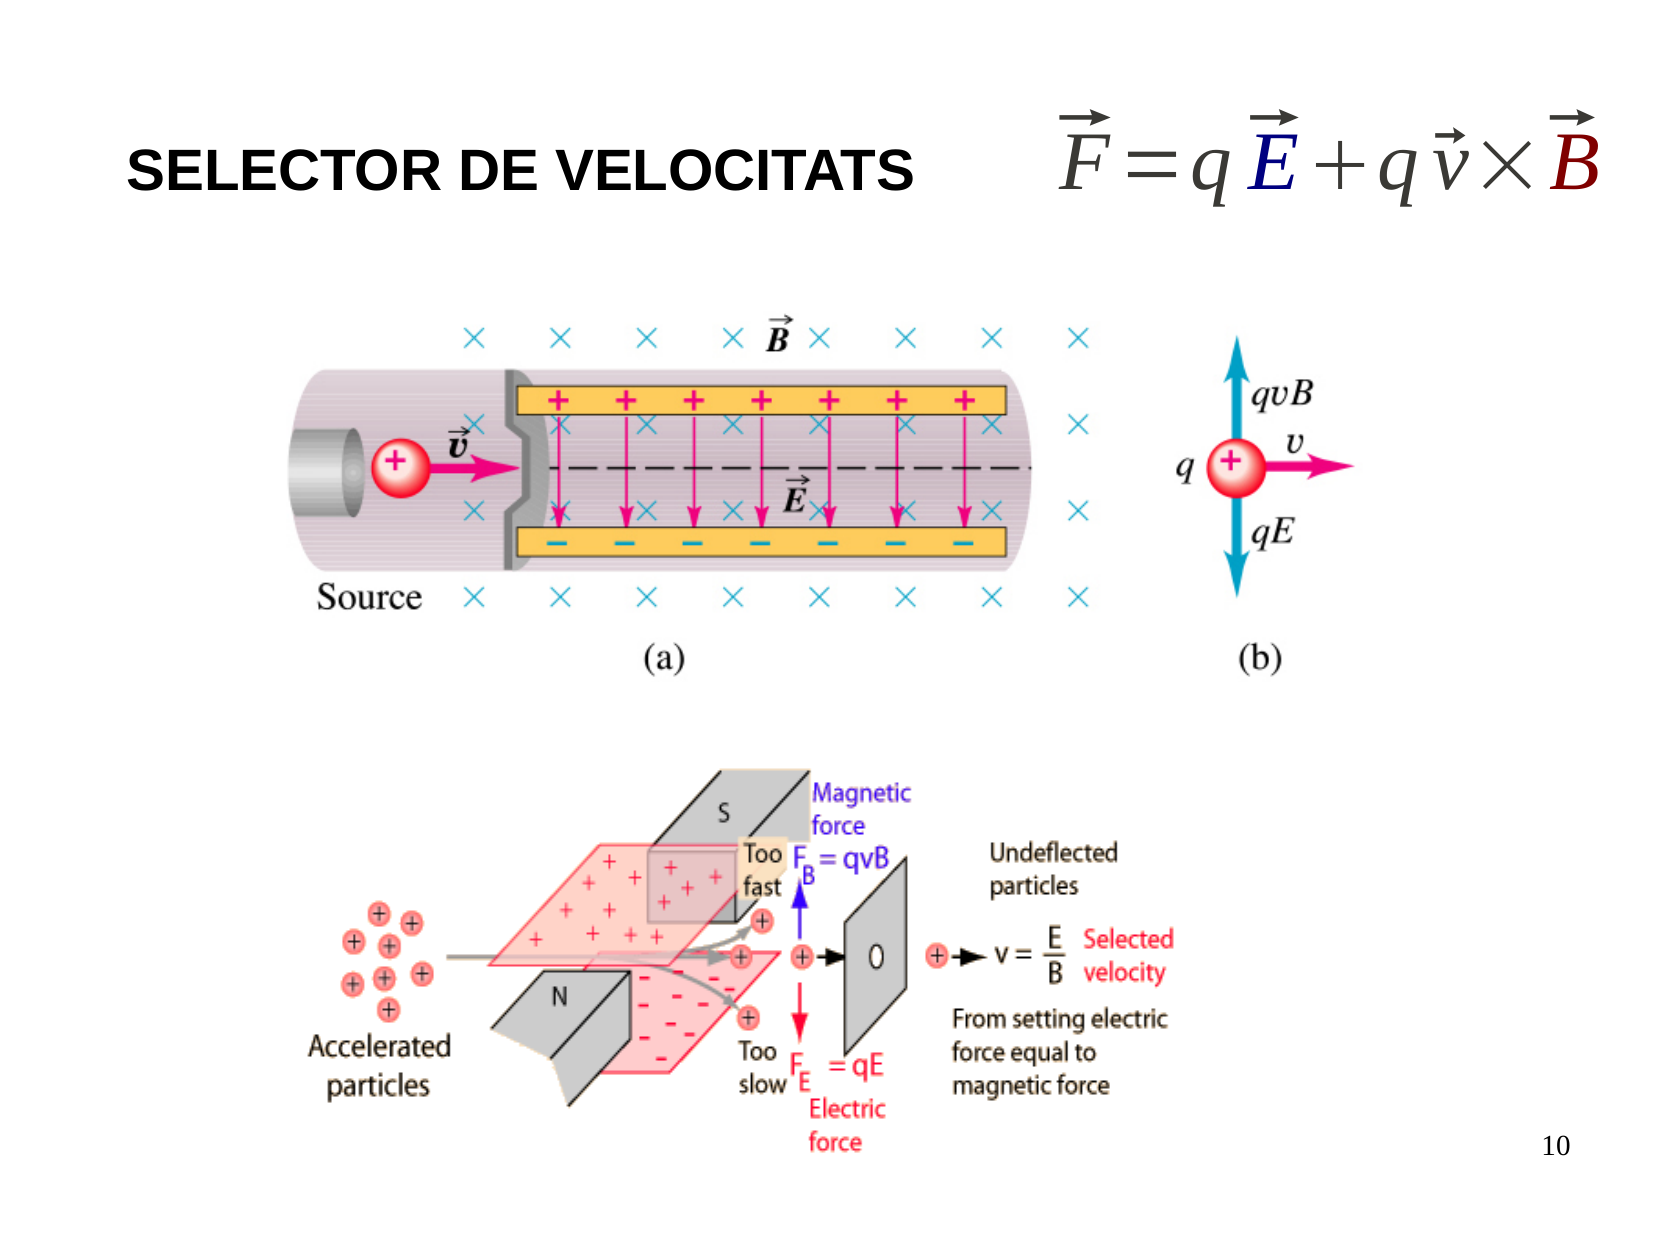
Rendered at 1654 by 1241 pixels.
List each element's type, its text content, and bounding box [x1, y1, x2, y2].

picture [275, 300, 1369, 682]
chart [1046, 105, 1606, 208]
picture [290, 743, 1192, 1175]
text_box SELECTOR DE VELOCITATS [112, 130, 991, 211]
